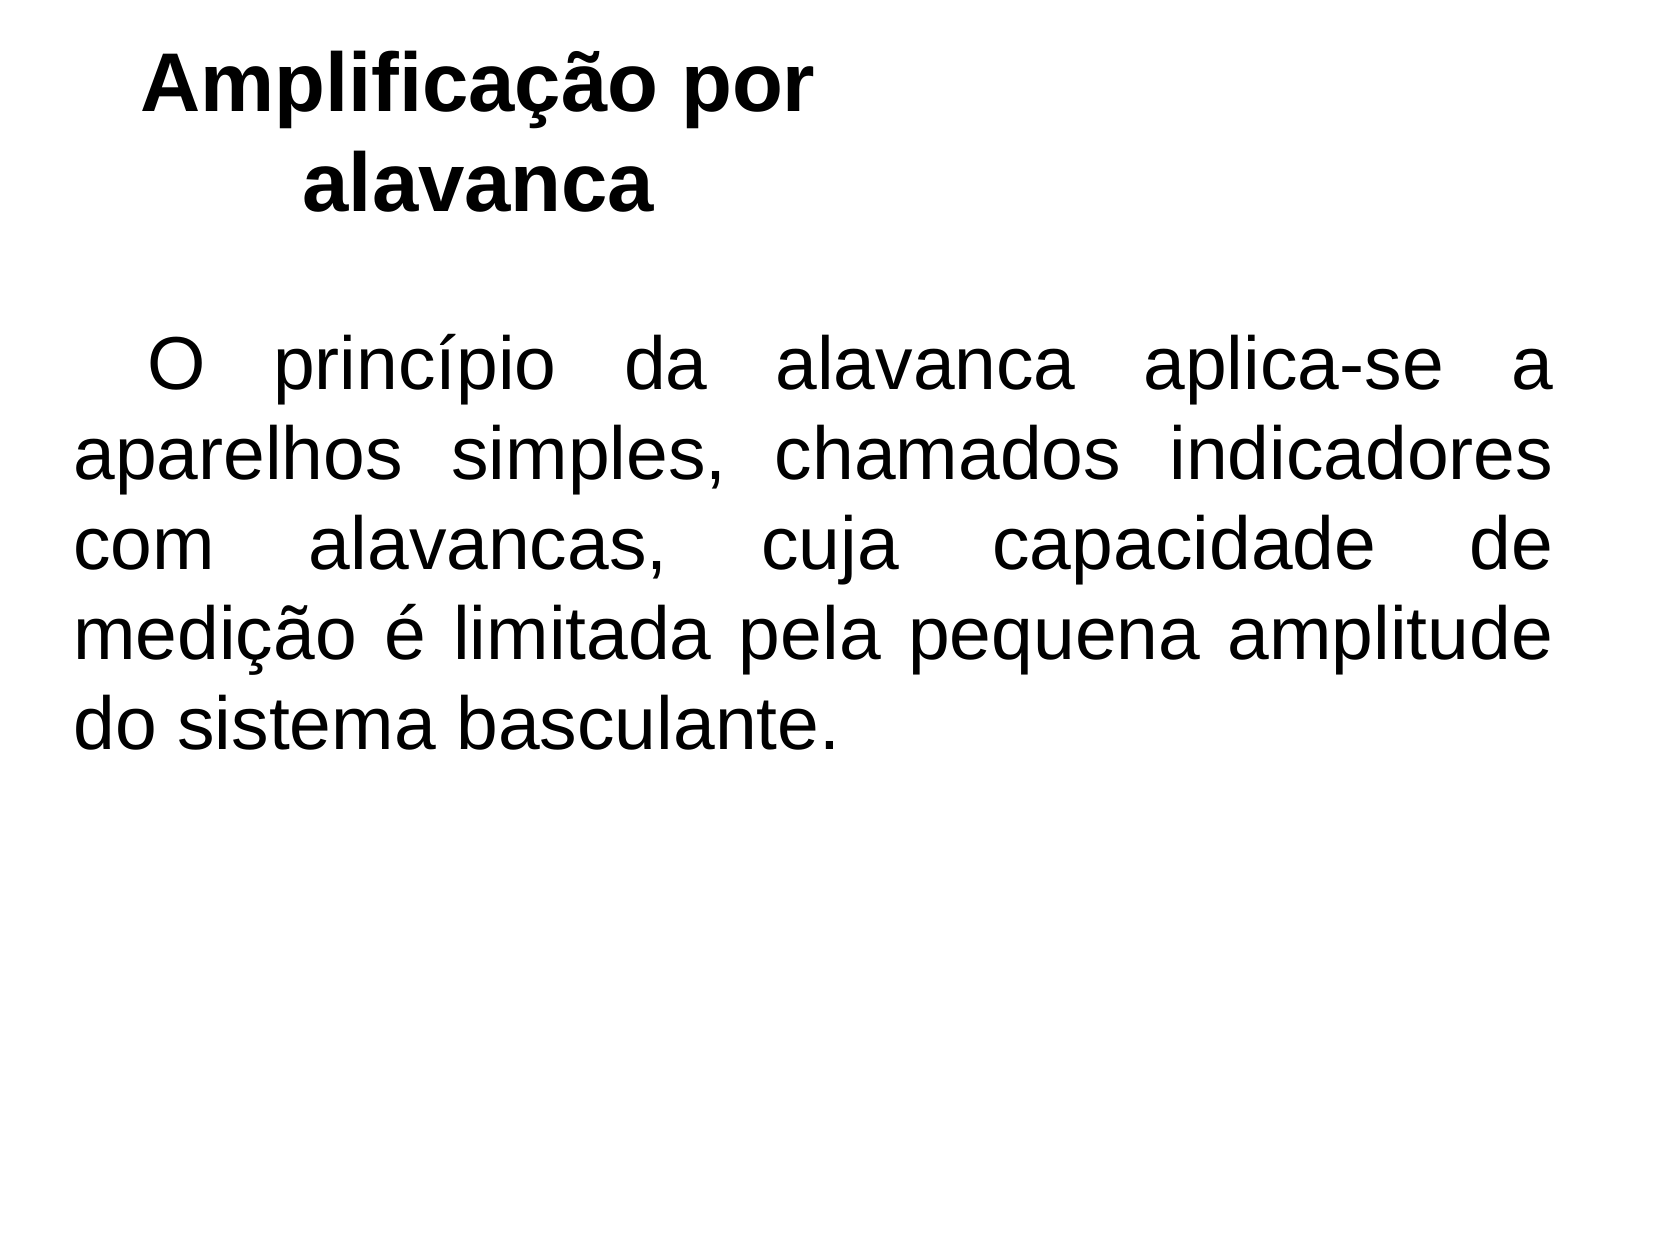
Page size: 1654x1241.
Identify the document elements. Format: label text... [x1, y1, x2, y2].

title Amplificação por alavanca [0, 20, 958, 228]
text_box O princípio da alavanca aplica-se a aparelhos simples, chamados indicadores com alavancas, cuja capacidade de medição é limitada pela pequena amplitude do sistema basculante. [58, 307, 1569, 773]
